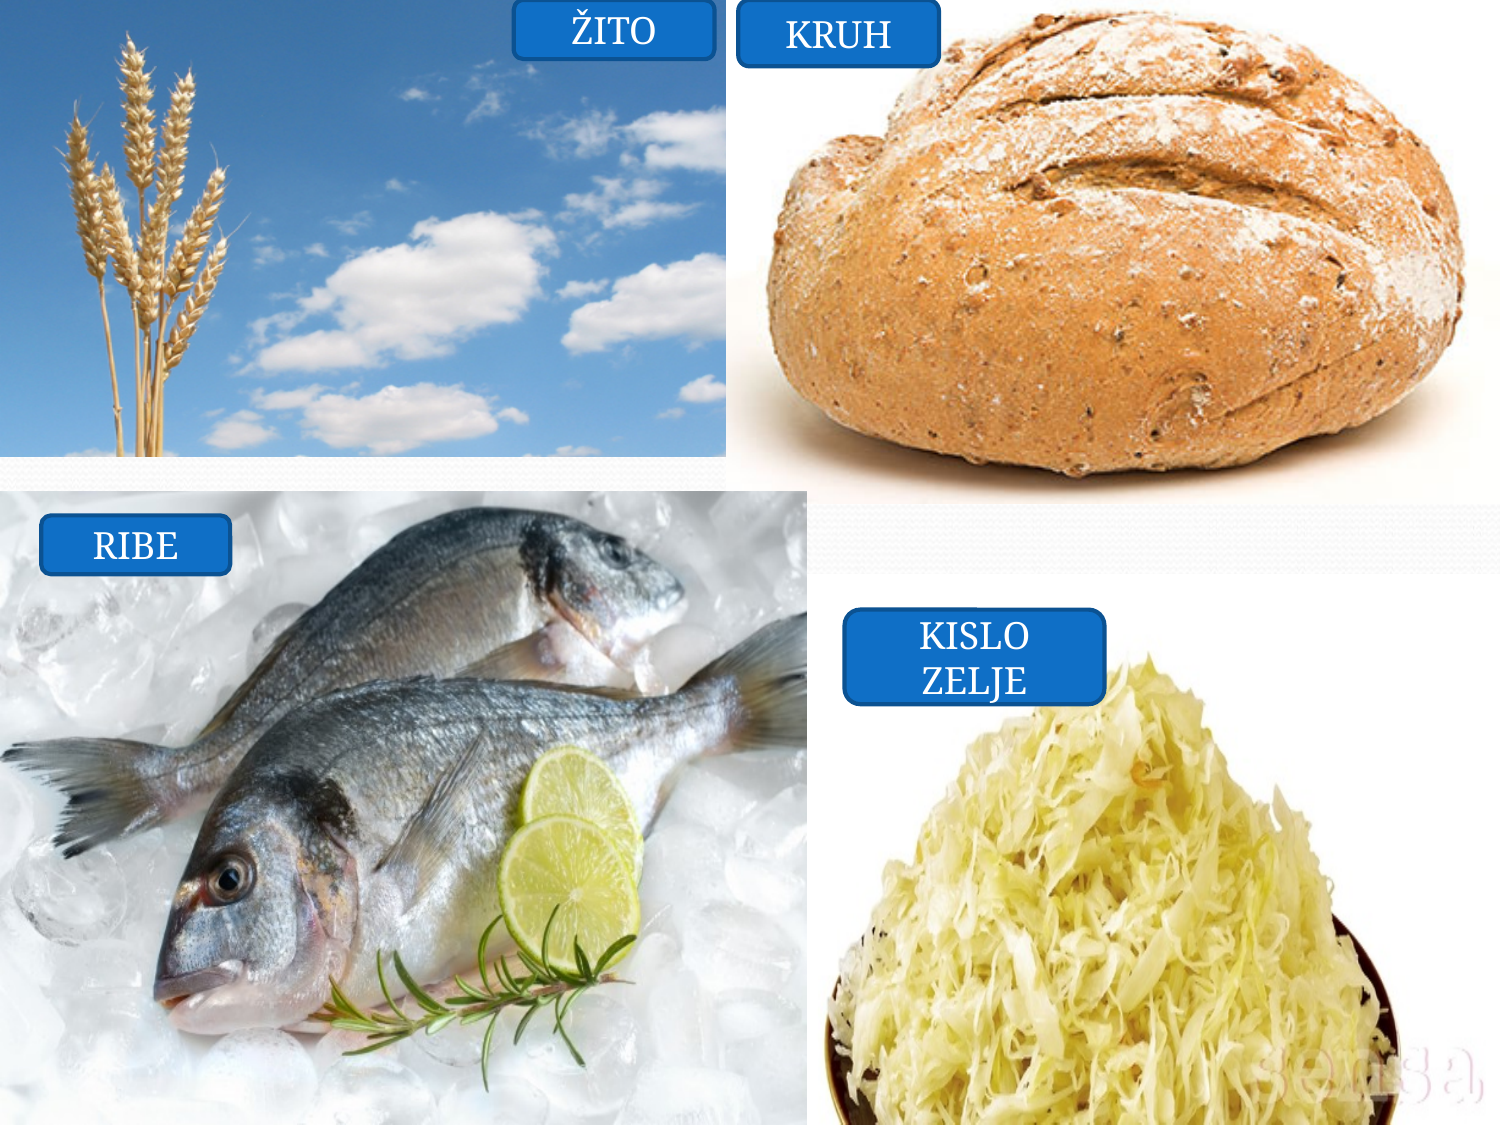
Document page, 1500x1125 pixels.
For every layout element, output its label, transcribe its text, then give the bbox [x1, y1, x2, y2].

picture [0, 0, 1500, 1125]
text_box ŽITO [513, 0, 715, 60]
text_box KISLO ZELJE [844, 609, 1105, 705]
text_box KRUH [738, 0, 940, 67]
text_box RIBE [41, 515, 231, 575]
